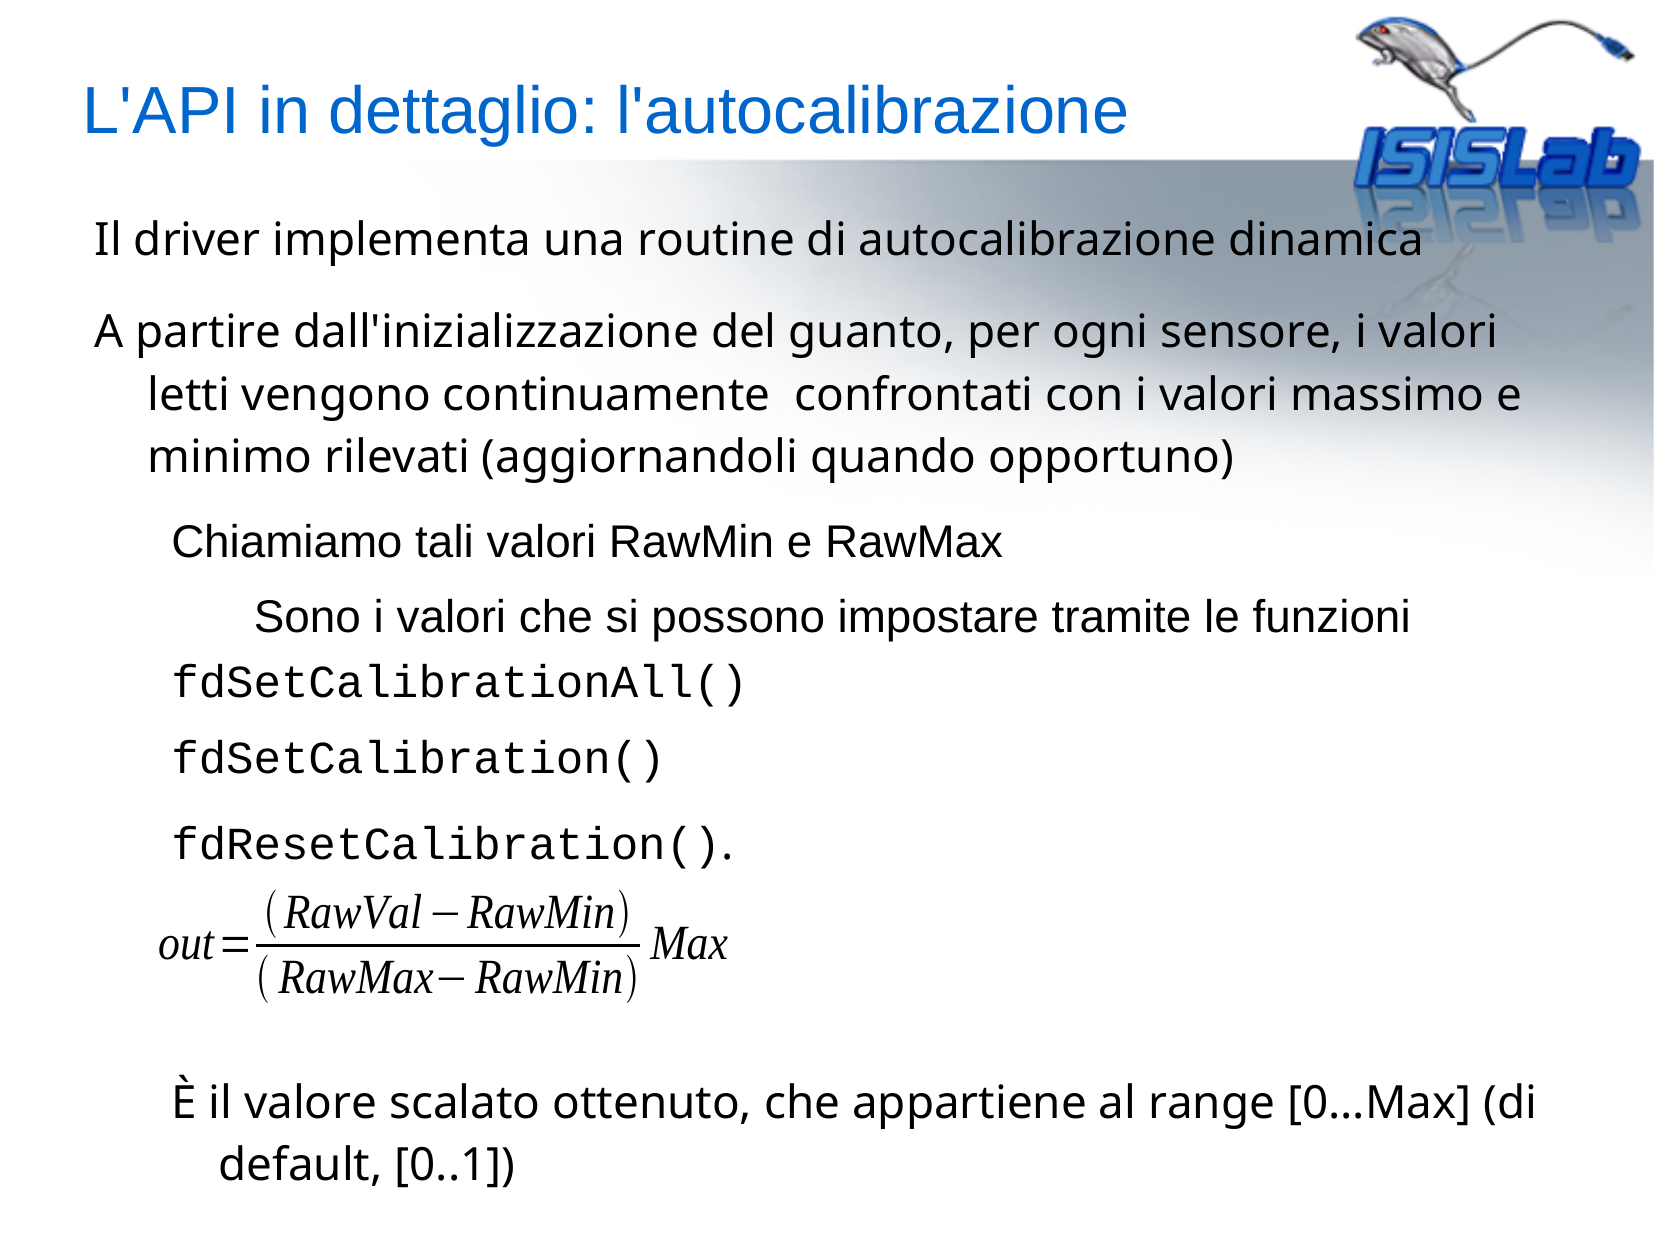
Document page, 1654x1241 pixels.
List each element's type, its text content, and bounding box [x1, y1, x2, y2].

picture [0, 0, 1654, 1241]
chart [147, 885, 739, 1006]
list Il driver implementa una routine di autocalibrazione dinamica A partire dall'inizializzazione del guanto, per ogni sensore, i valori letti vengono continuamente confrontati con i valori massimo e minimo rilevati (aggiornandoli quando opportuno) Chiamiamo tali valori RawMin e RawMax Sono i valori che si possono impostare tramite le funzioni fdSetCalibrationAll() fdSetCalibration() fdResetCalibration(). È il valore scalato ottenuto, che appartiene al range [0...Max] (di default, [0..1]) [76, 206, 1565, 1204]
title L'API in dettaglio: l'autocalibrazione [82, 46, 1571, 175]
